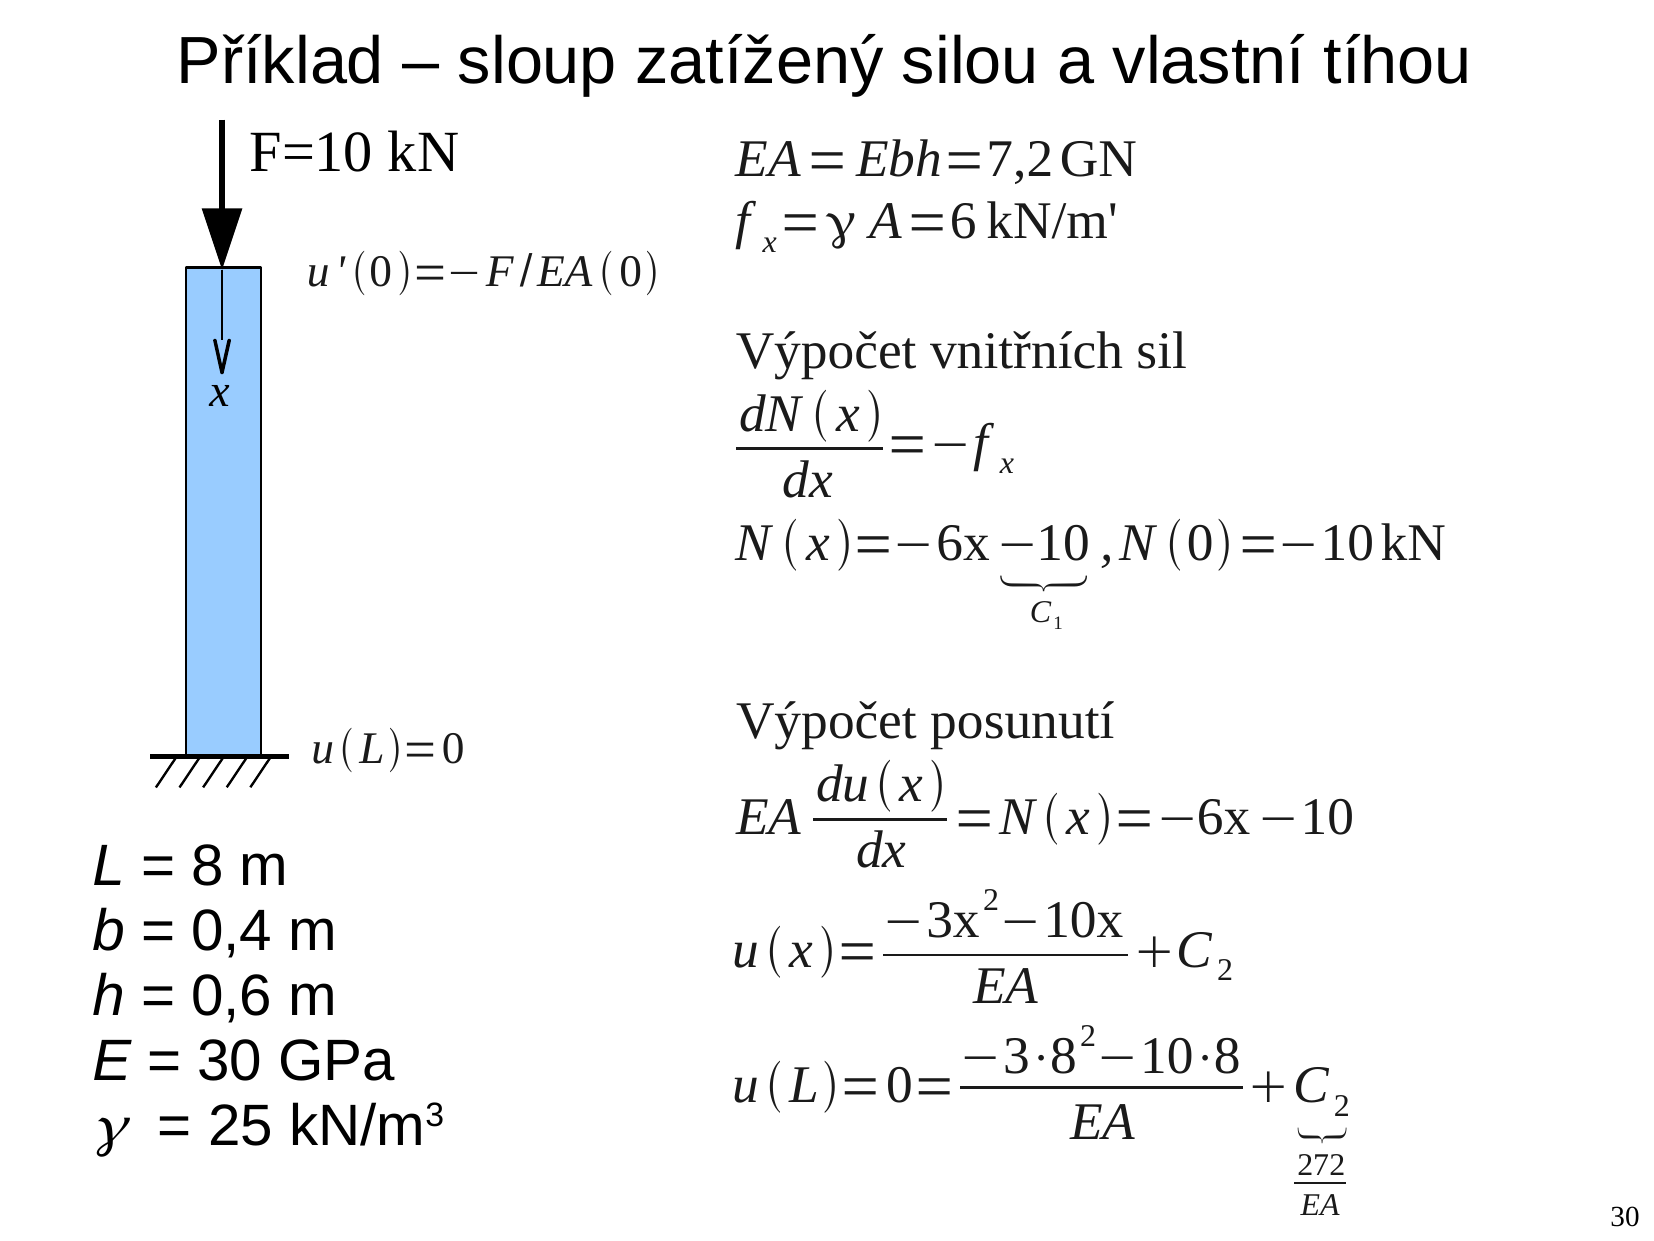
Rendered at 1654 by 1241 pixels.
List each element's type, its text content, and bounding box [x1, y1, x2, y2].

chart [289, 246, 670, 298]
text_box x [194, 358, 240, 429]
text_box F=10 kN [234, 112, 526, 198]
title Příklad – sloup zatížený silou a vlastní tíhou [37, 8, 1613, 113]
text_box L = 8 m b = 0,4 m h = 0,6 m E = 30 GPa g = 25 kN/m3 [77, 825, 451, 1213]
text_box [186, 267, 262, 754]
chart [712, 129, 1459, 1222]
chart [294, 724, 474, 776]
